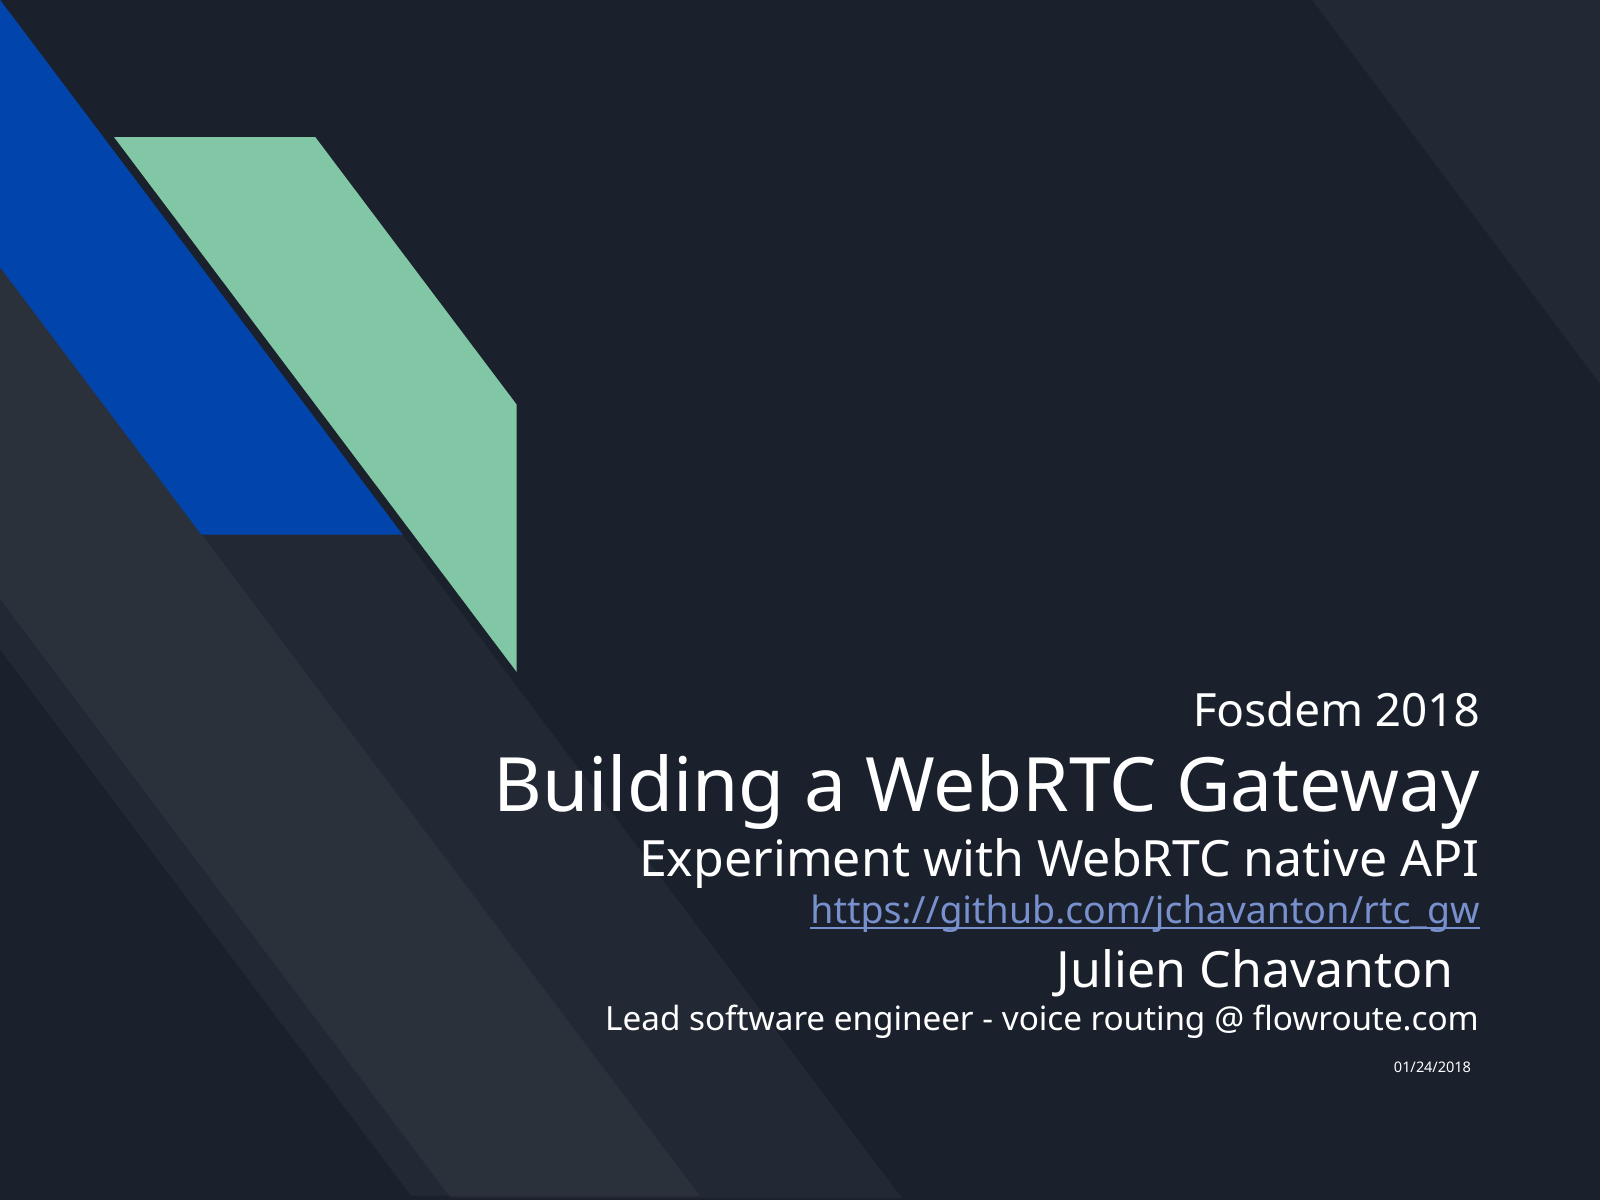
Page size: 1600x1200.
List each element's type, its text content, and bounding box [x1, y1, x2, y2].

title Fosdem 2018 Building a WebRTC Gateway Experiment with WebRTC native API https://github.com/jchavanton/rtc_gw Julien Chavanton Lead software engineer - voice routing @ flowroute.com [144, 663, 1498, 1055]
subtitle 01/24/2018 [881, 993, 1489, 1112]
